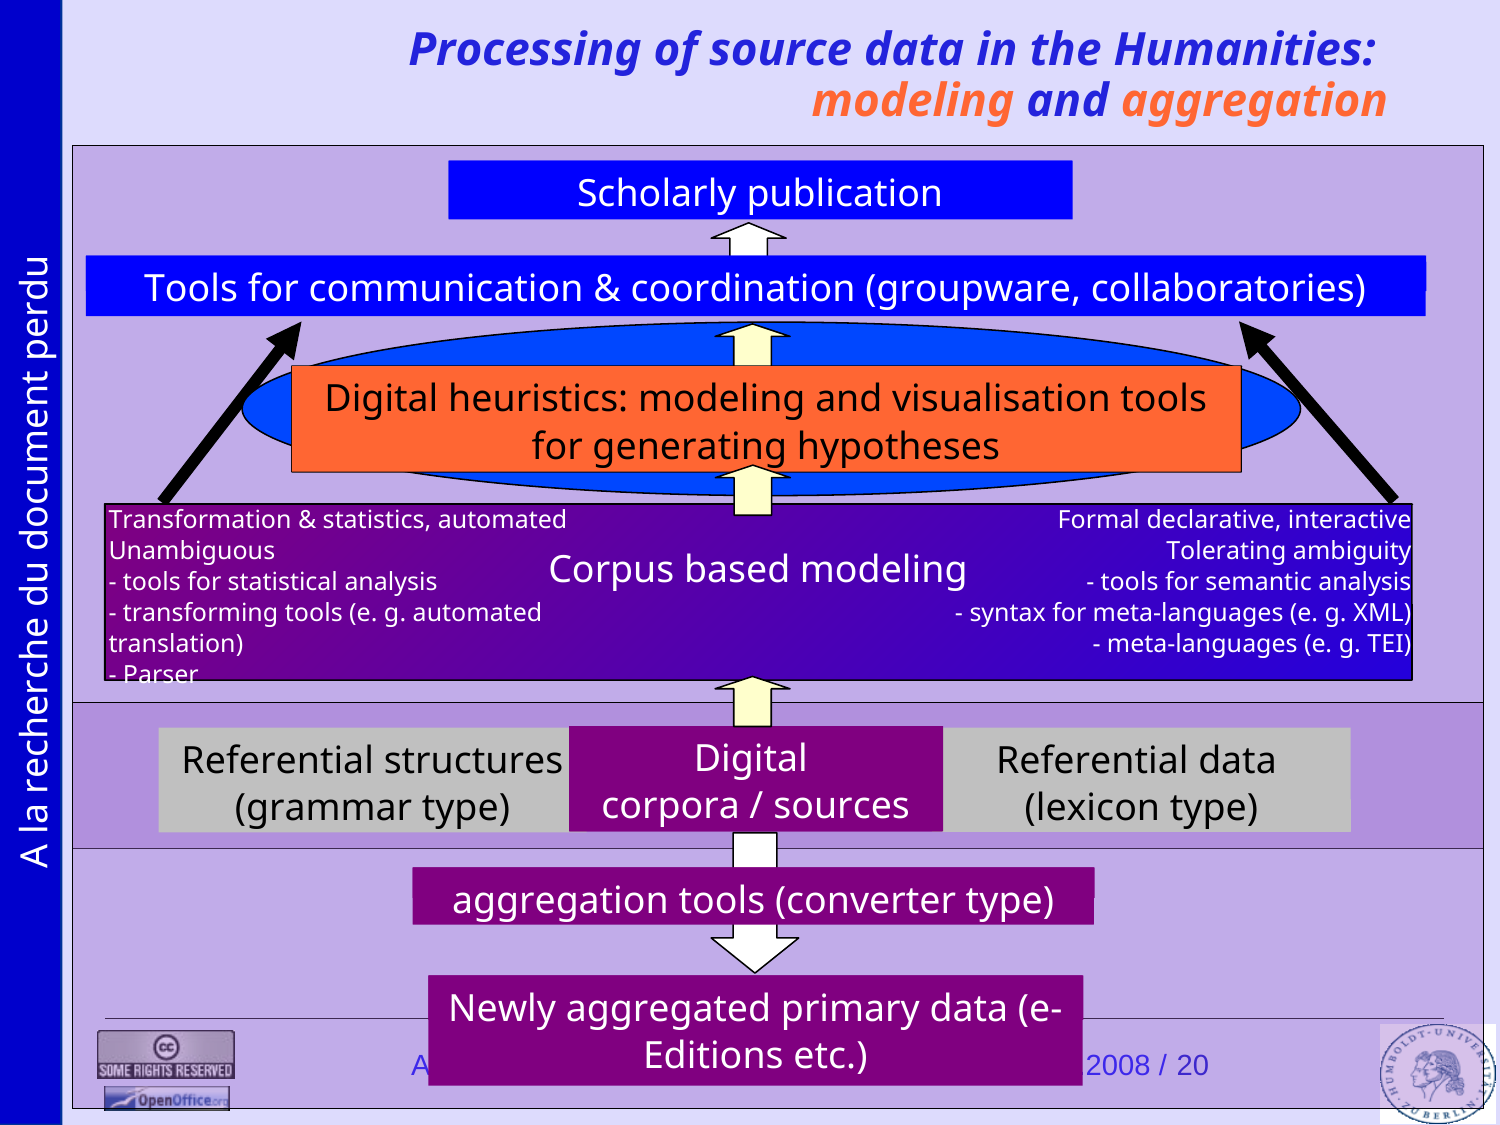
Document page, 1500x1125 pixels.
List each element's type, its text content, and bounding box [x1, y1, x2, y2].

text_box Referential data (lexicon type) [931, 727, 1351, 838]
text_box Newly aggregated primary data (e-Editions etc.) [428, 975, 1083, 1086]
text_box Referential structures (grammar type) [158, 727, 587, 838]
text_box Digital heuristics: modeling and visualisation tools for generating hypotheses [291, 366, 1241, 477]
title Processing of source data in the Humanities: modeling and aggregation [408, 0, 1492, 169]
text_box Tools for communication & coordination (groupware, collaboratories) [85, 255, 1426, 319]
picture [1380, 1024, 1496, 1124]
text_box aggregation tools (converter type) [412, 867, 1094, 931]
text_box Scholarly publication [448, 160, 1072, 224]
text_box Formal declarative, interactive Tolerating ambiguity - tools for semantic analysis - syntax for meta-languages (e. g. XML) - meta-languages (e. g. TEI) [923, 503, 1413, 659]
text_box Digital corpora / sources [569, 725, 943, 837]
text_box Transformation & statistics, automated Unambiguous - tools for statistical analysis - transforming tools (e. g. automated translation) - Parser [108, 503, 598, 690]
text_box [72, 145, 1484, 1109]
text_box Corpus based modeling [598, 544, 923, 640]
